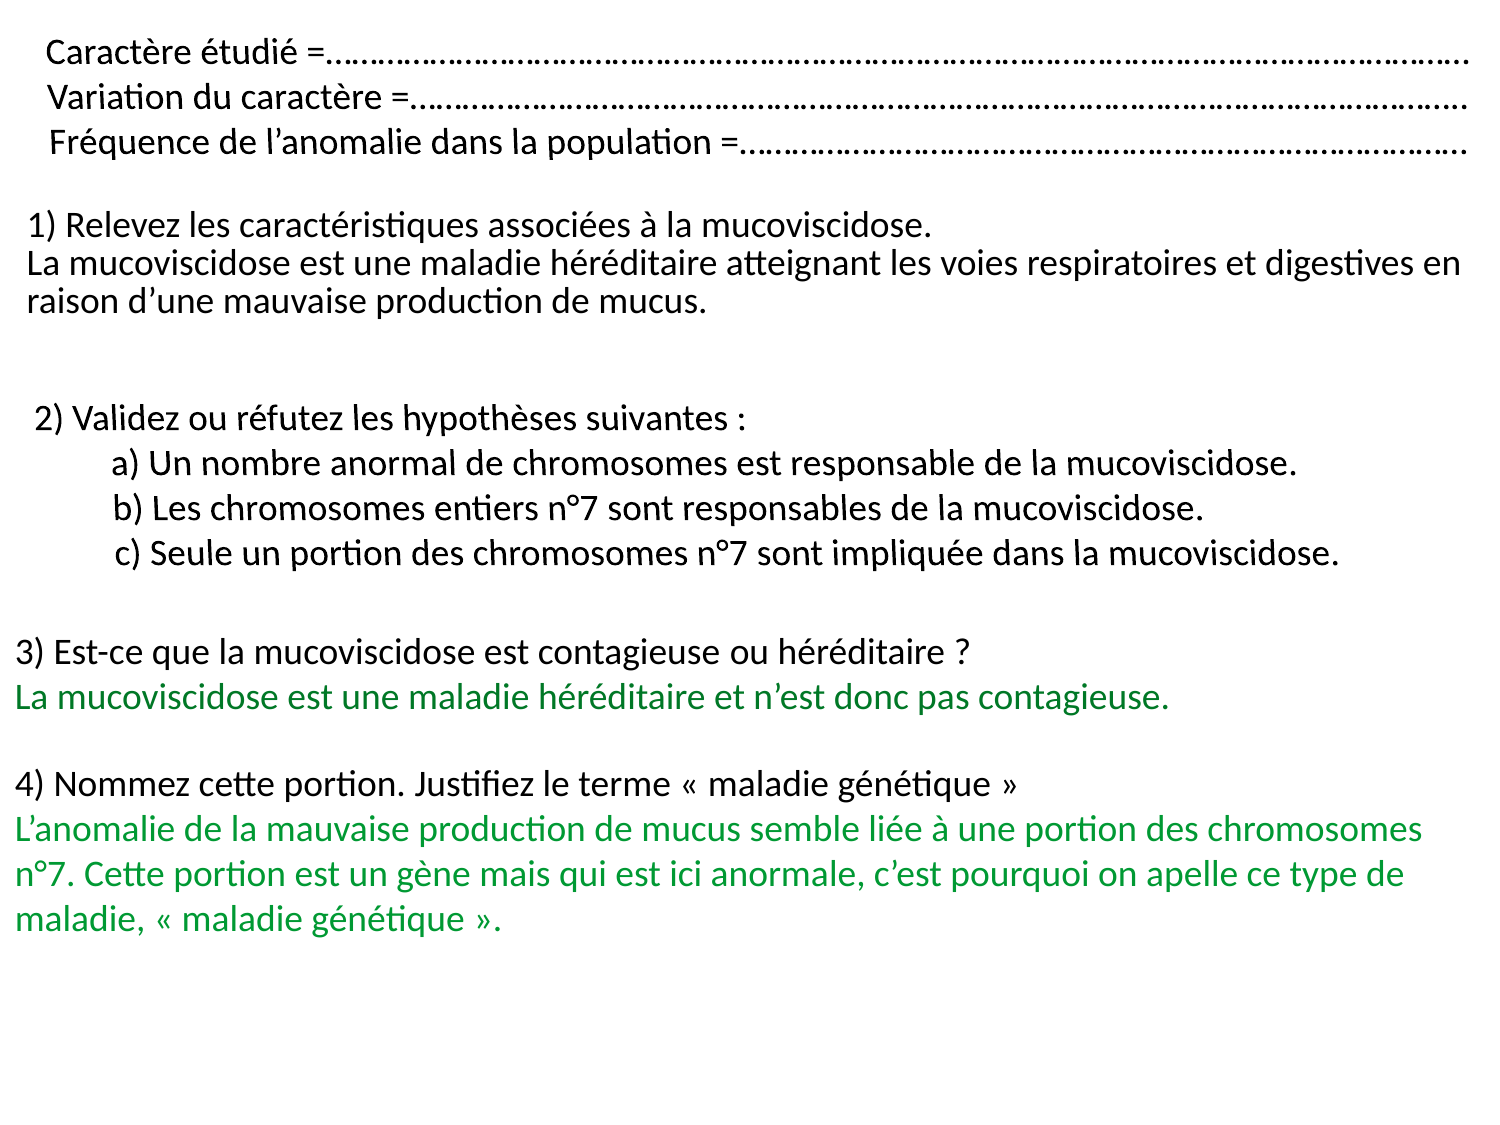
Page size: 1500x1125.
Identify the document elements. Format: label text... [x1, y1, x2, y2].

text_box 4) Nommez cette portion. Justifiez le terme « maladie génétique » L’anomalie de la mauvaise production de mucus semble liée à une portion des chromosomes n°7. Cette portion est un gène mais qui est ici anormale, c’est pourquoi on apelle ce type de maladie, « maladie génétique ». [0, 751, 1483, 992]
text_box 1) Relevez les caractéristiques associées à la mucoviscidose. La mucoviscidose est une maladie héréditaire atteignant les voies respiratoires et digestives en raison d’une mauvaise production de mucus. [11, 202, 1480, 355]
text_box Caractère étudié =…………………………………………………………………………………………………………………… Variation du caractère =………………………………………………………………………………………………………….. Fréquence de l’anomalie dans la population =………………………………………………………………………… [29, 19, 1500, 169]
text_box 2) Validez ou réfutez les hypothèses suivantes : a) Un nombre anormal de chromosomes est responsable de la mucoviscidose. b) Les chromosomes entiers n°7 sont responsables de la mucoviscidose. c) Seule un portion des chromosomes n°7 sont impliquée dans la mucoviscidose. [17, 385, 1467, 581]
text_box 3) Est-ce que la mucoviscidose est contagieuse ou héréditaire ? La mucoviscidose est une maladie héréditaire et n’est donc pas contagieuse. [0, 574, 1459, 725]
